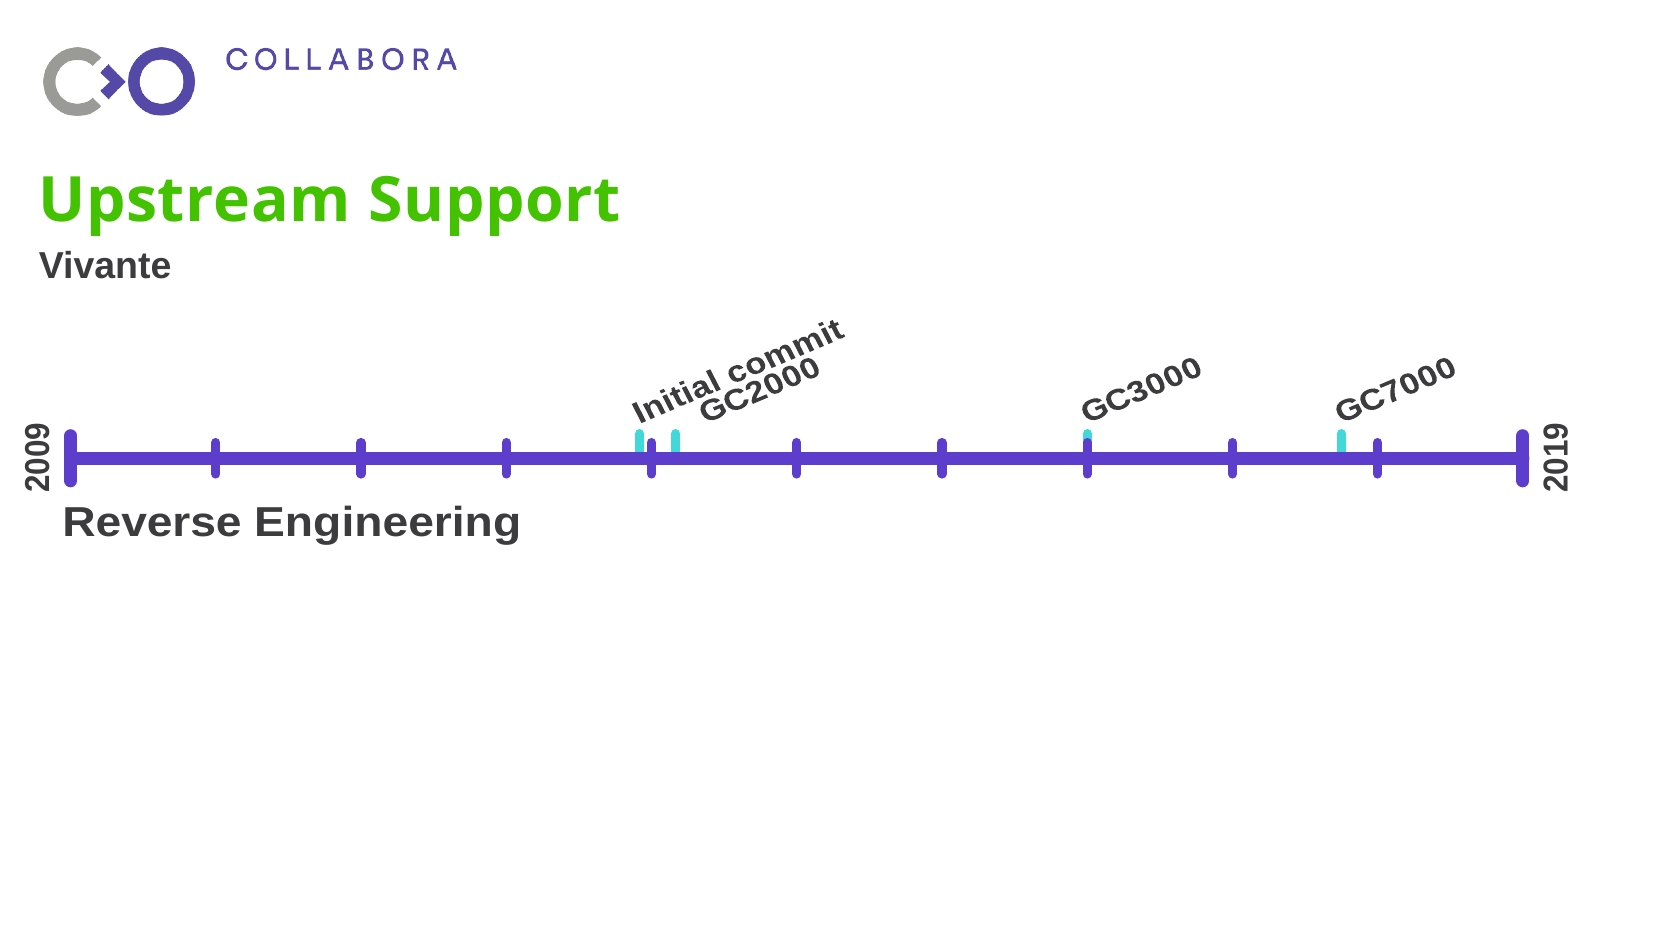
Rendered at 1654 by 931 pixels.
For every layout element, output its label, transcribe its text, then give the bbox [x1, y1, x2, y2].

title Upstream Support [38, 159, 1614, 216]
picture [43, 47, 457, 116]
picture [3, 233, 1654, 572]
